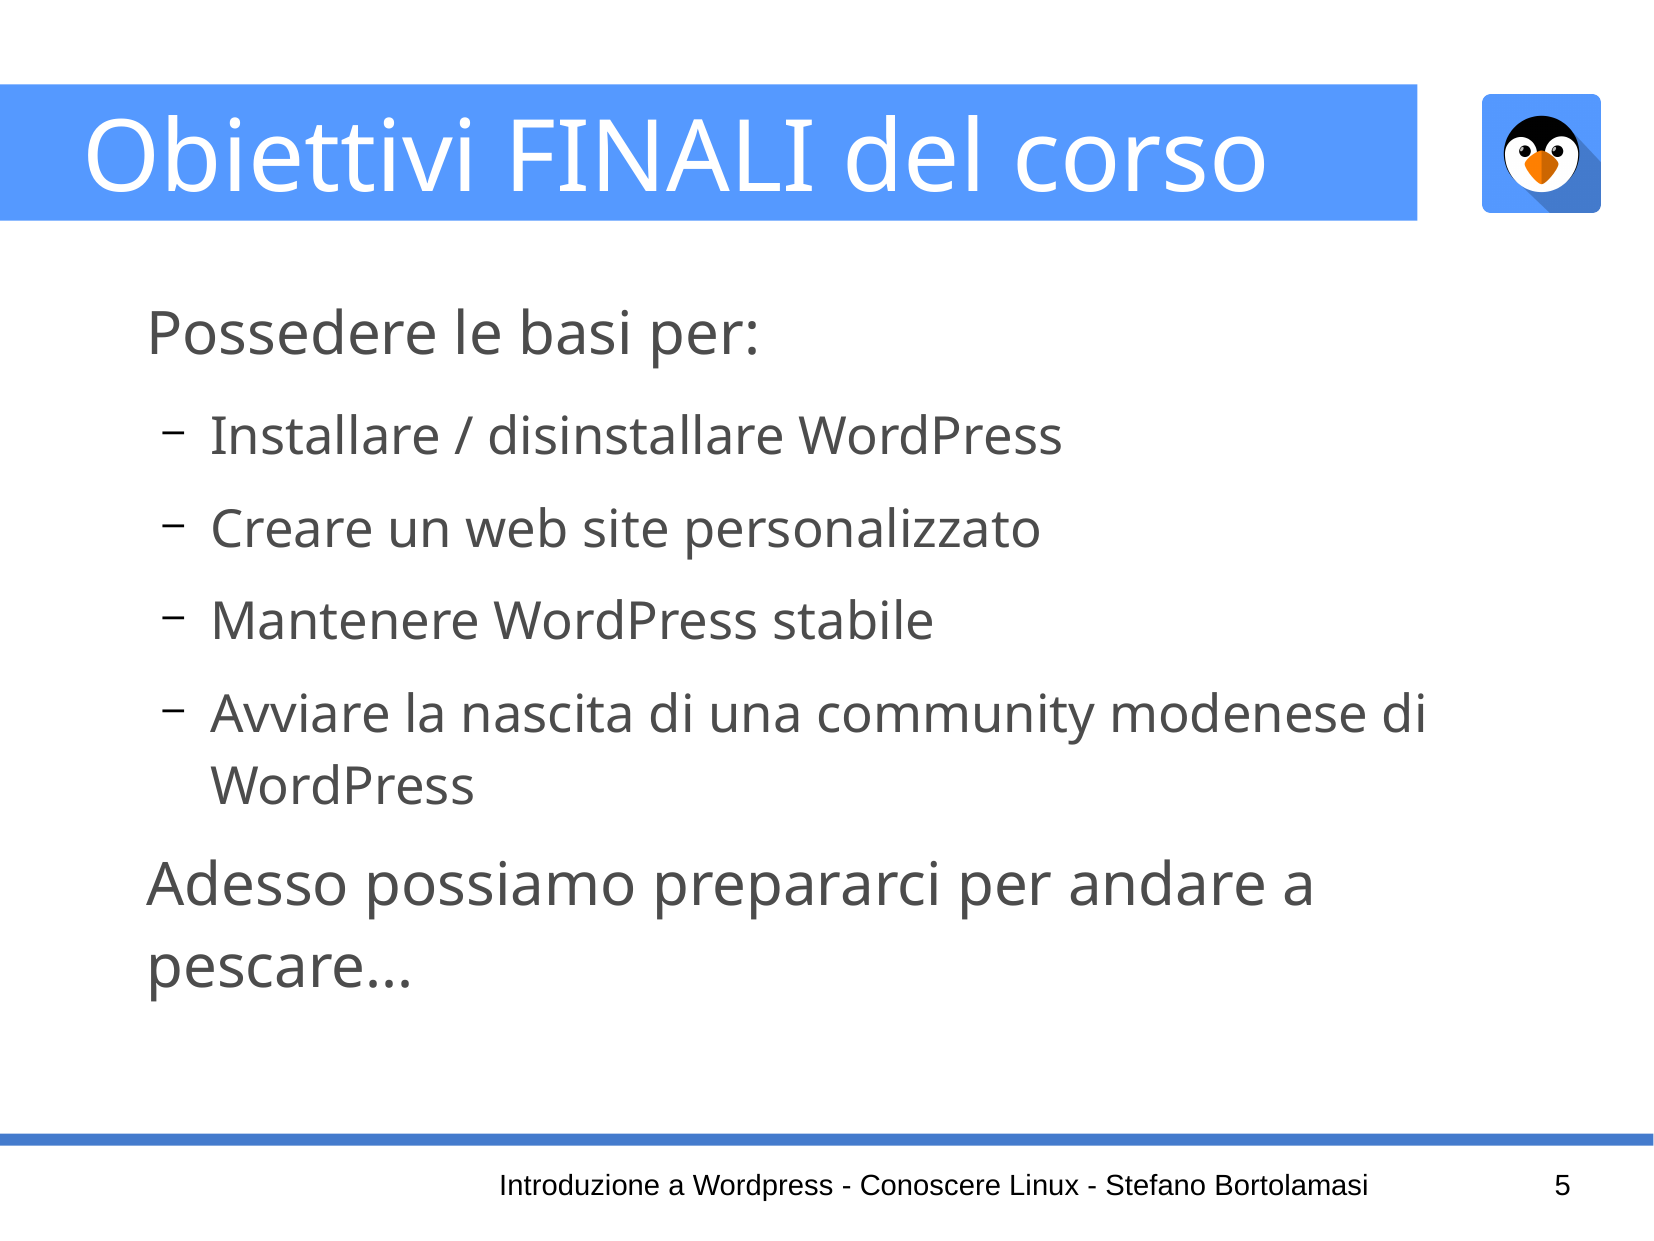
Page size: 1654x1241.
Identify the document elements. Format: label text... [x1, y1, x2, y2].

title Obiettivi FINALI del corso [0, 91, 1418, 214]
picture [1482, 94, 1601, 213]
list Possedere le basi per: Installare / disinstallare WordPress Creare un web site personalizzato Mantenere WordPress stabile Avviare la nascita di una community modenese di WordPress Adesso possiamo prepararci per andare a pescare... [82, 290, 1538, 1010]
